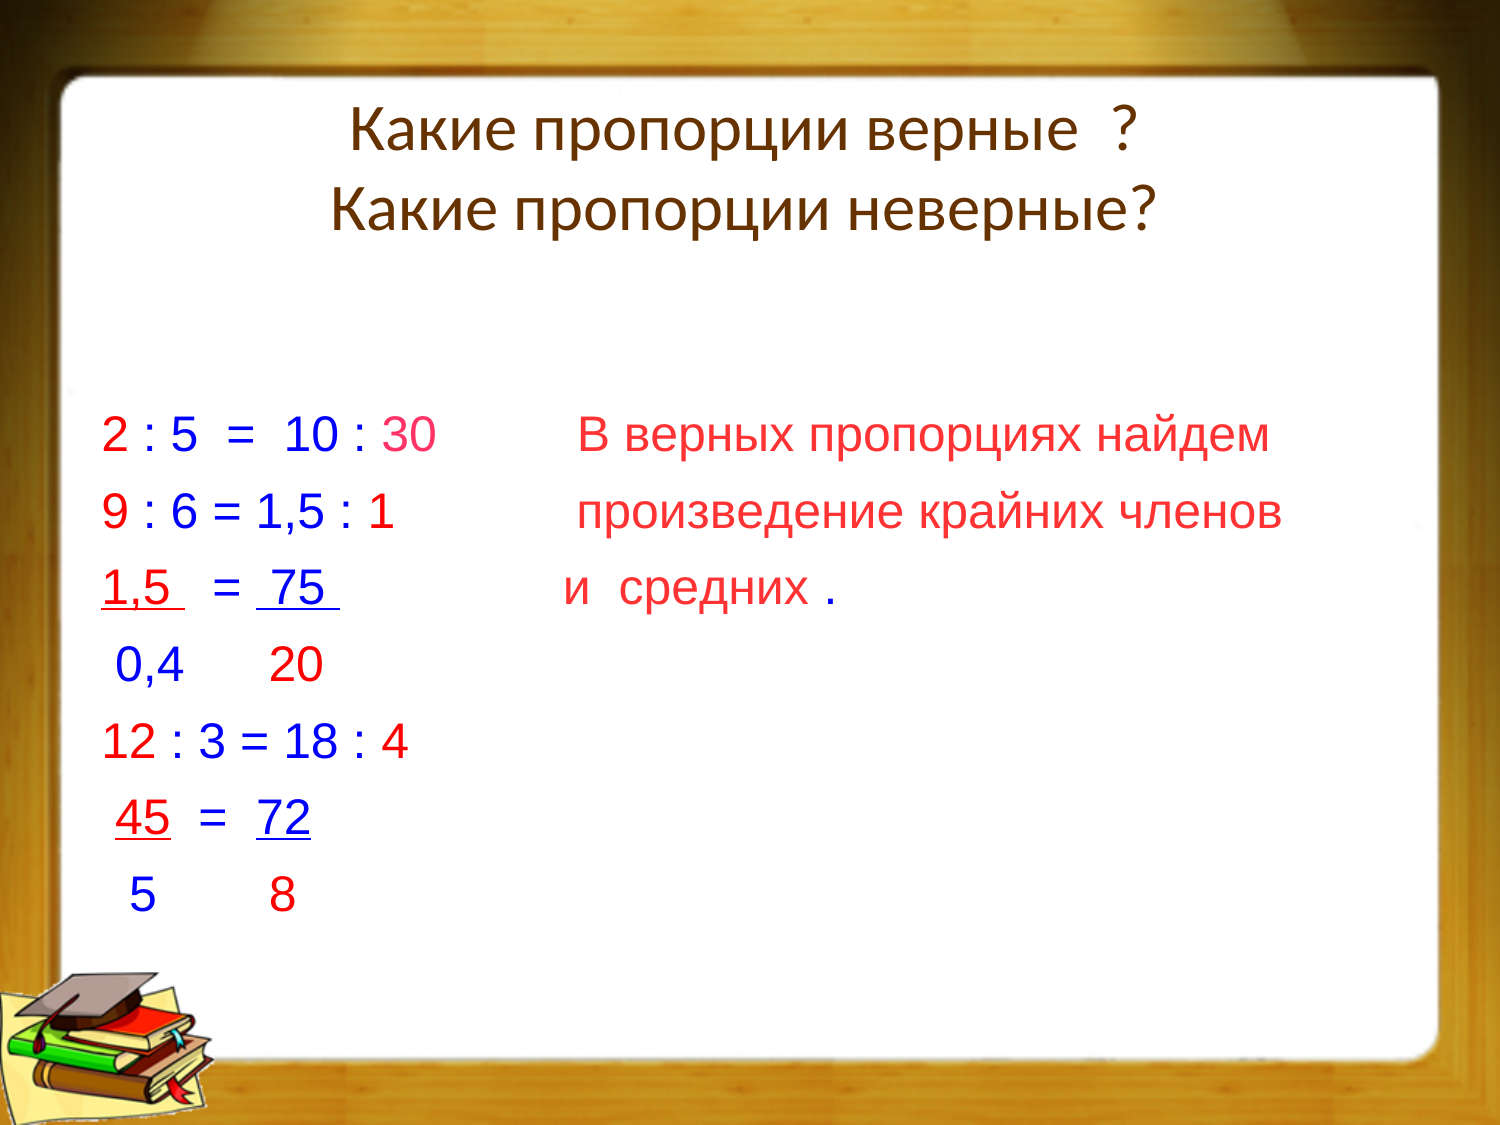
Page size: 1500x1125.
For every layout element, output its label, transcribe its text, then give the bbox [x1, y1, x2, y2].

subtitle 2 : 5 = 10 : 30 В верных пропорциях найдем 9 : 6 = 1,5 : 1 произведение крайних членов 1,5 = 75 и средних . 0,4 20 12 : 3 = 18 : 4 45 = 72 5 8 [73, 290, 1424, 1033]
picture [0, 0, 1500, 1125]
title Какие пропорции верные ? Какие пропорции неверные? [70, 46, 1421, 282]
